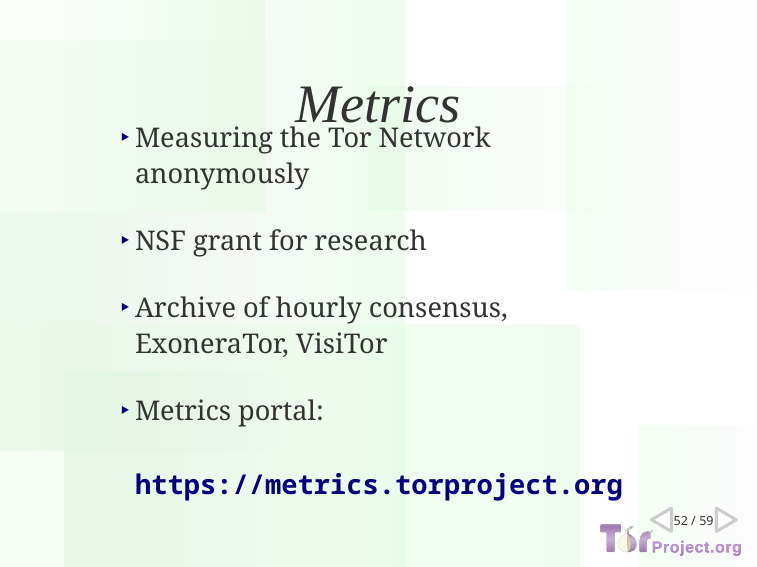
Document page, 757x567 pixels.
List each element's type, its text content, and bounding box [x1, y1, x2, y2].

picture [0, 0, 757, 567]
text_box Measuring the Tor Network anonymously NSF grant for research Archive of hourly consensus, ExoneraTor, VisiTor Metrics portal: https://metrics.torproject.org [0, 112, 756, 508]
text_box Metrics [0, 67, 756, 112]
